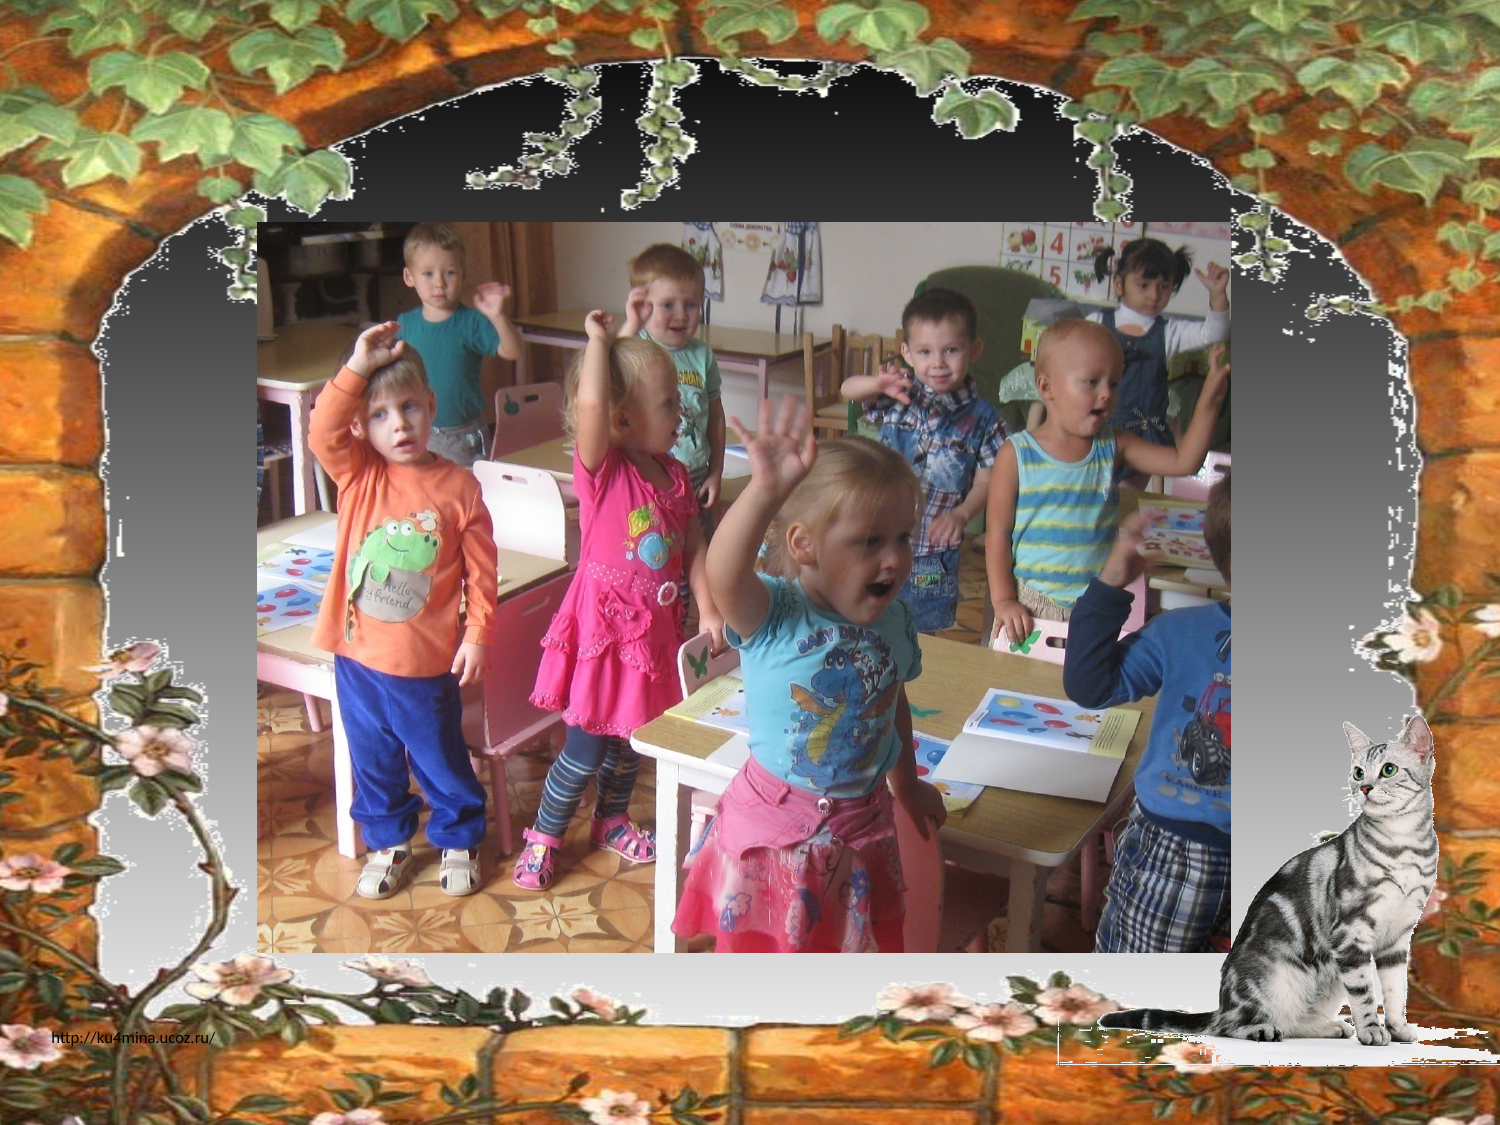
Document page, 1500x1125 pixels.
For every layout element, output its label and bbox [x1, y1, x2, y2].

picture [0, 0, 1500, 1125]
title [257, 117, 1266, 961]
